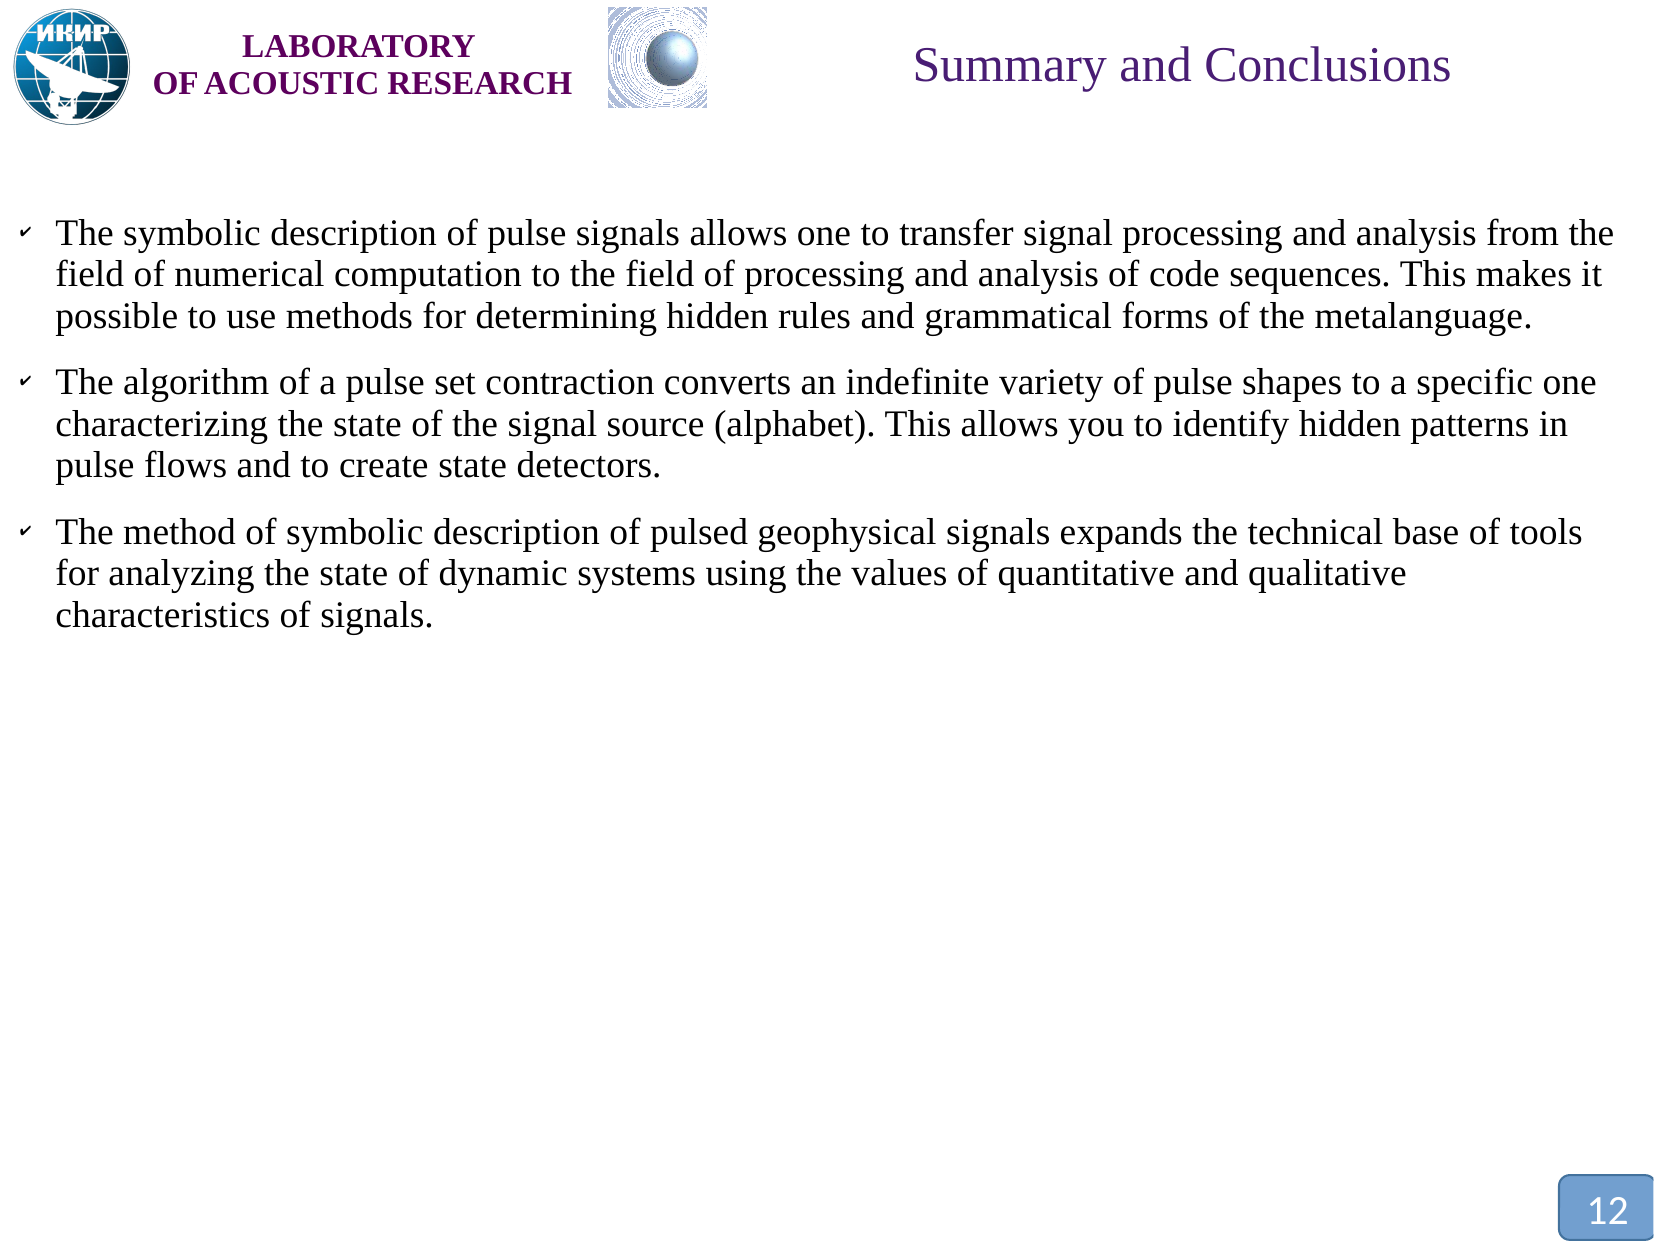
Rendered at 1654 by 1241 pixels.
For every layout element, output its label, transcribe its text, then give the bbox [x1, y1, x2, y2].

text_box [608, 7, 660, 108]
text_box The symbolic description of pulse signals allows one to transfer signal processing and analysis from the field of numerical computation to the field of processing and analysis of code sequences. This makes it possible to use methods for determining hidden rules and grammatical forms of the metalanguage. The algorithm of a pulse set contraction converts an indefinite variety of pulse shapes to a specific one characterizing the state of the signal source (alphabet). This allows you to identify hidden patterns in pulse flows and to create state detectors. The method of symbolic description of pulsed geophysical signals expands the technical base of tools for analyzing the state of dynamic systems using the values of quantitative and qualitative characteristics of signals. [5, 204, 1642, 726]
text_box 12 [1558, 1175, 1654, 1240]
text_box [629, 16, 707, 108]
text_box [673, 100, 690, 108]
text_box [683, 7, 707, 28]
text_box Summary and Conclusions [897, 29, 1477, 119]
picture [0, 0, 143, 134]
text_box LABORATORY OF ACOUSTIC RESEARCH [122, 20, 603, 109]
text_box [608, 101, 614, 108]
text_box [653, 15, 665, 19]
